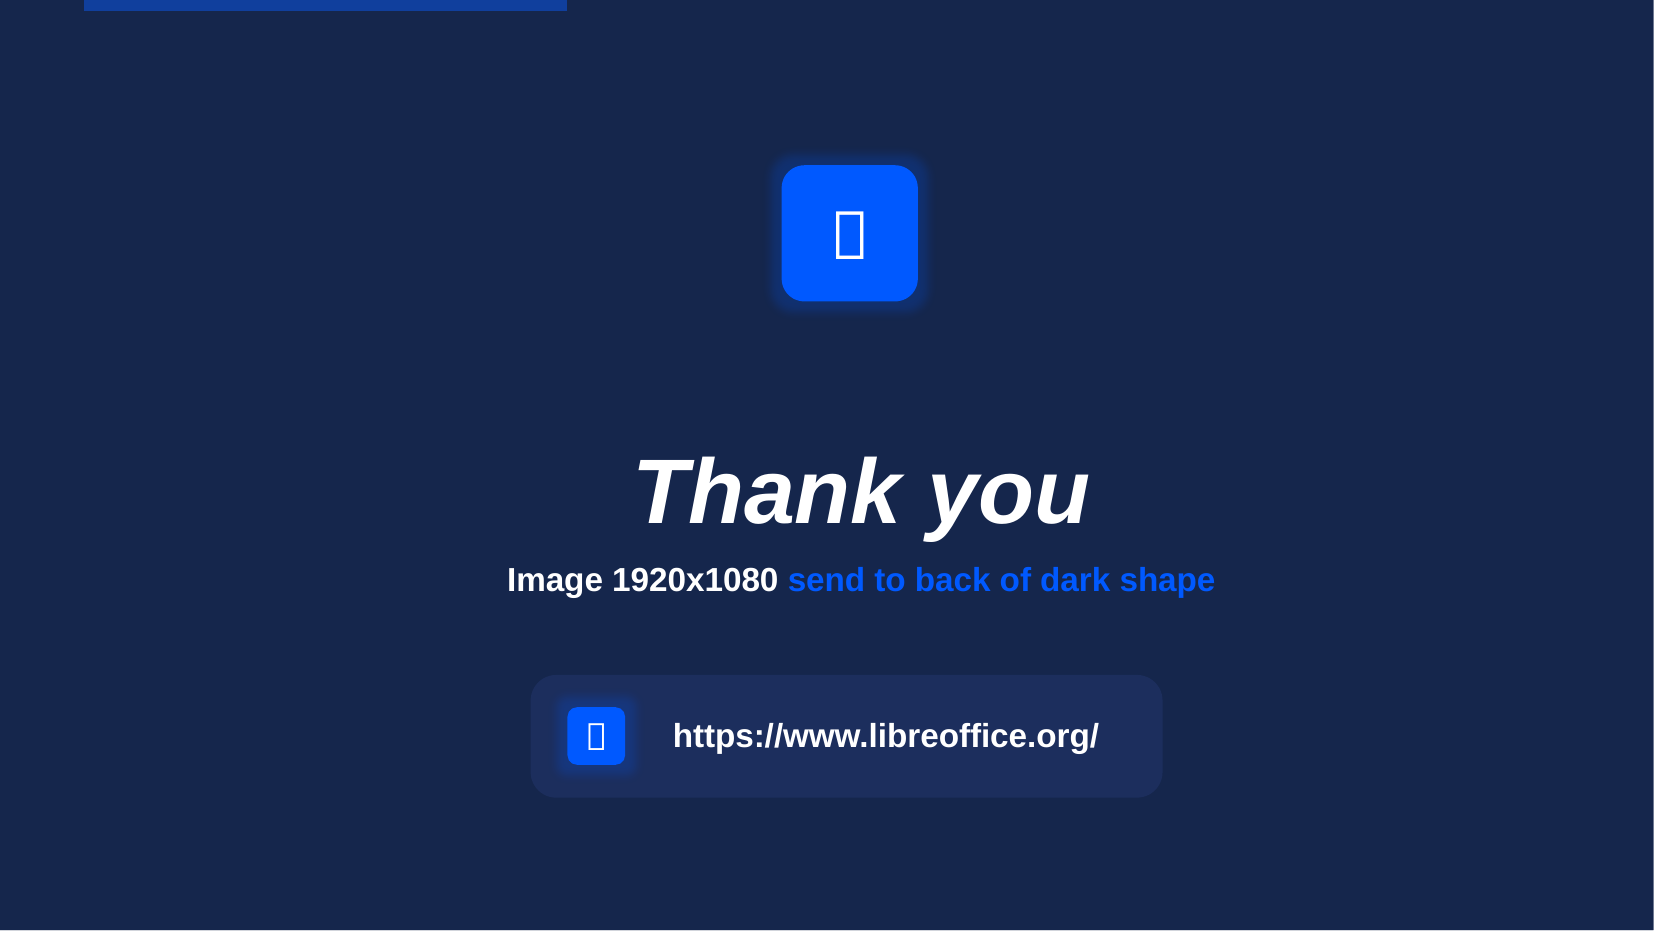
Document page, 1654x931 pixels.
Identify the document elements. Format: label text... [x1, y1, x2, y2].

text_box Thank you Image 1920x1080 send to back of dark shape [187, 350, 1501, 638]
text_box https://www.libreoffice.org/ [637, 680, 1163, 792]
text_box  [781, 165, 918, 302]
text_box  [567, 707, 626, 765]
text_box [0, 0, 1654, 931]
